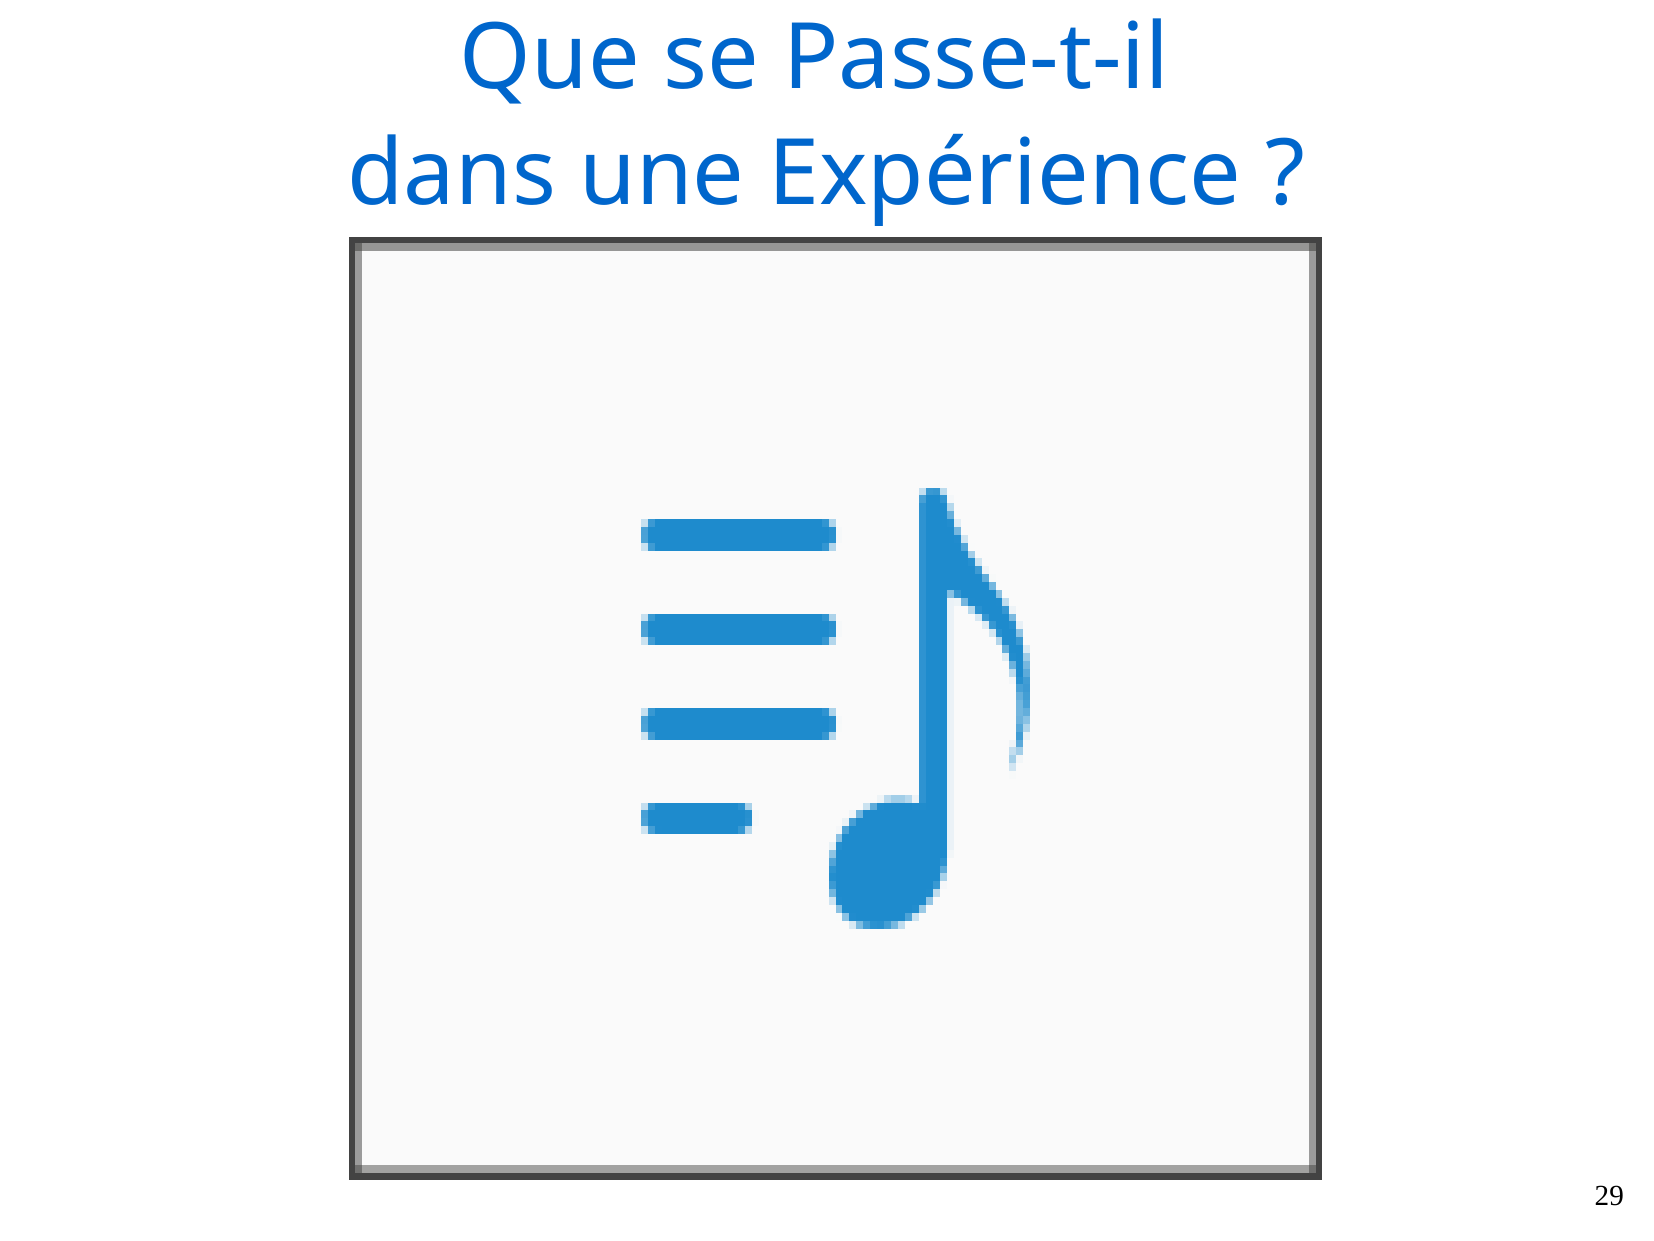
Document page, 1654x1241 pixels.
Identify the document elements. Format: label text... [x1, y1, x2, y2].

title Que se Passe-t-il dans une Expérience ? [0, 8, 1654, 216]
text_box [348, 236, 1323, 1182]
